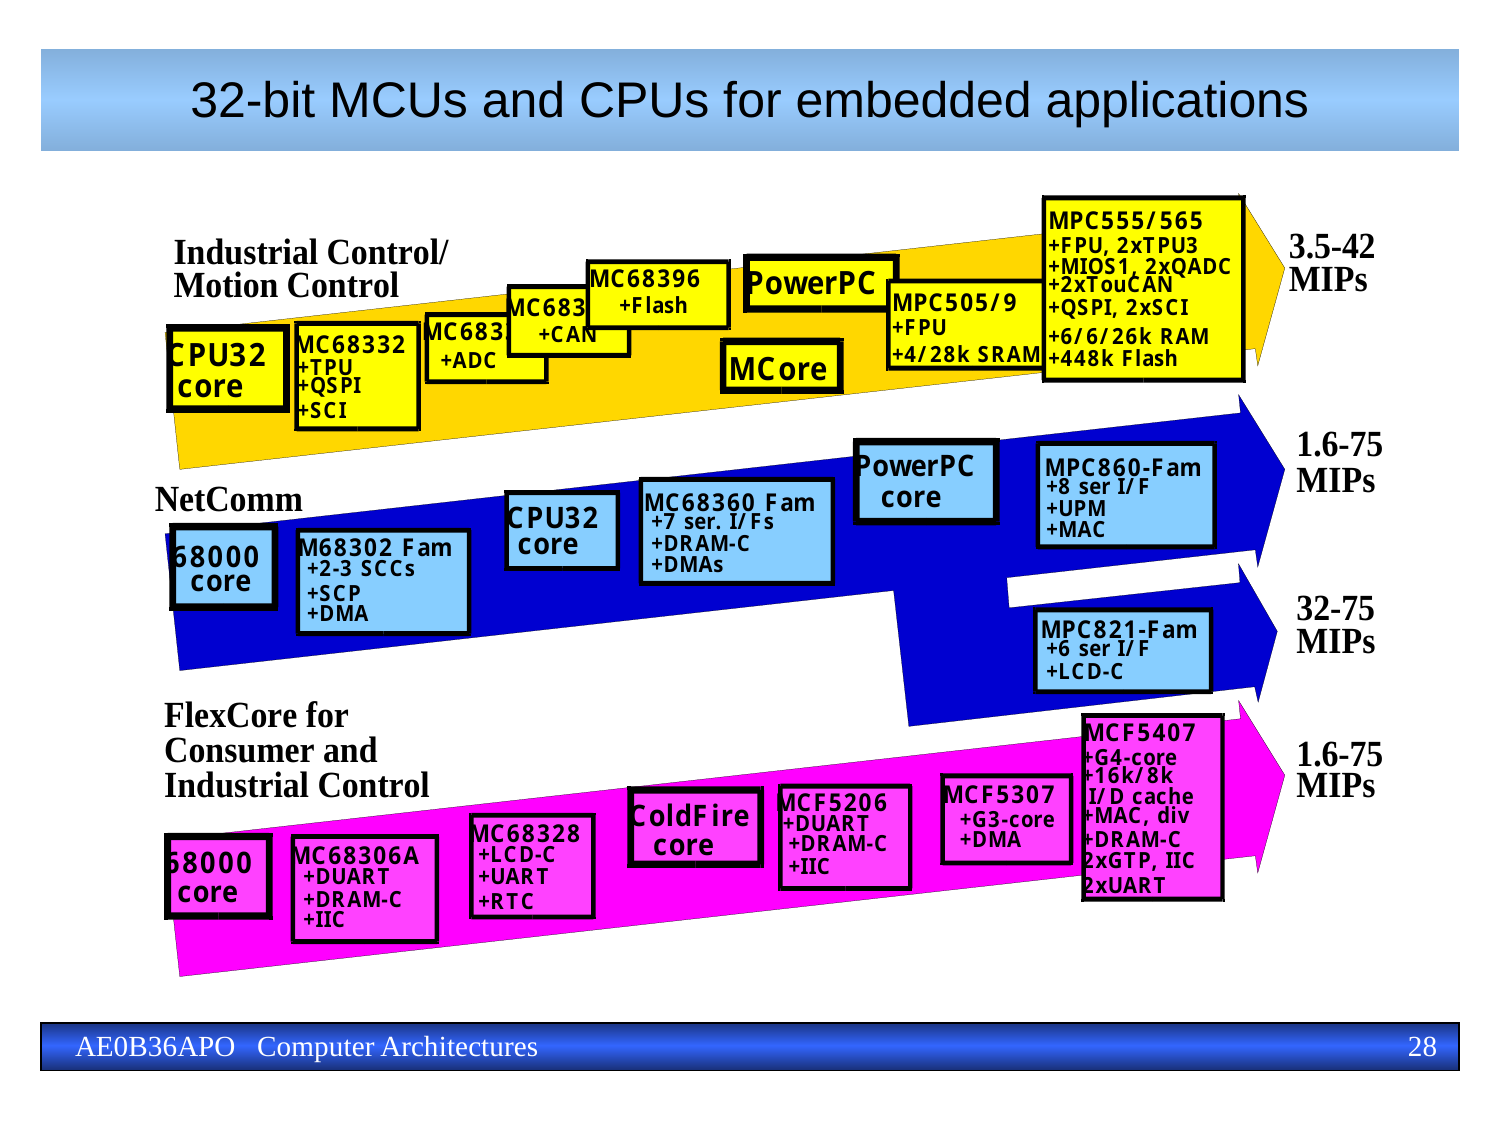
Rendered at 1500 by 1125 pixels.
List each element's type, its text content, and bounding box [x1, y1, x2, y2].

chart [102, 136, 1399, 989]
title 32-bit MCUs and CPUs for embedded applications [41, 49, 1459, 151]
